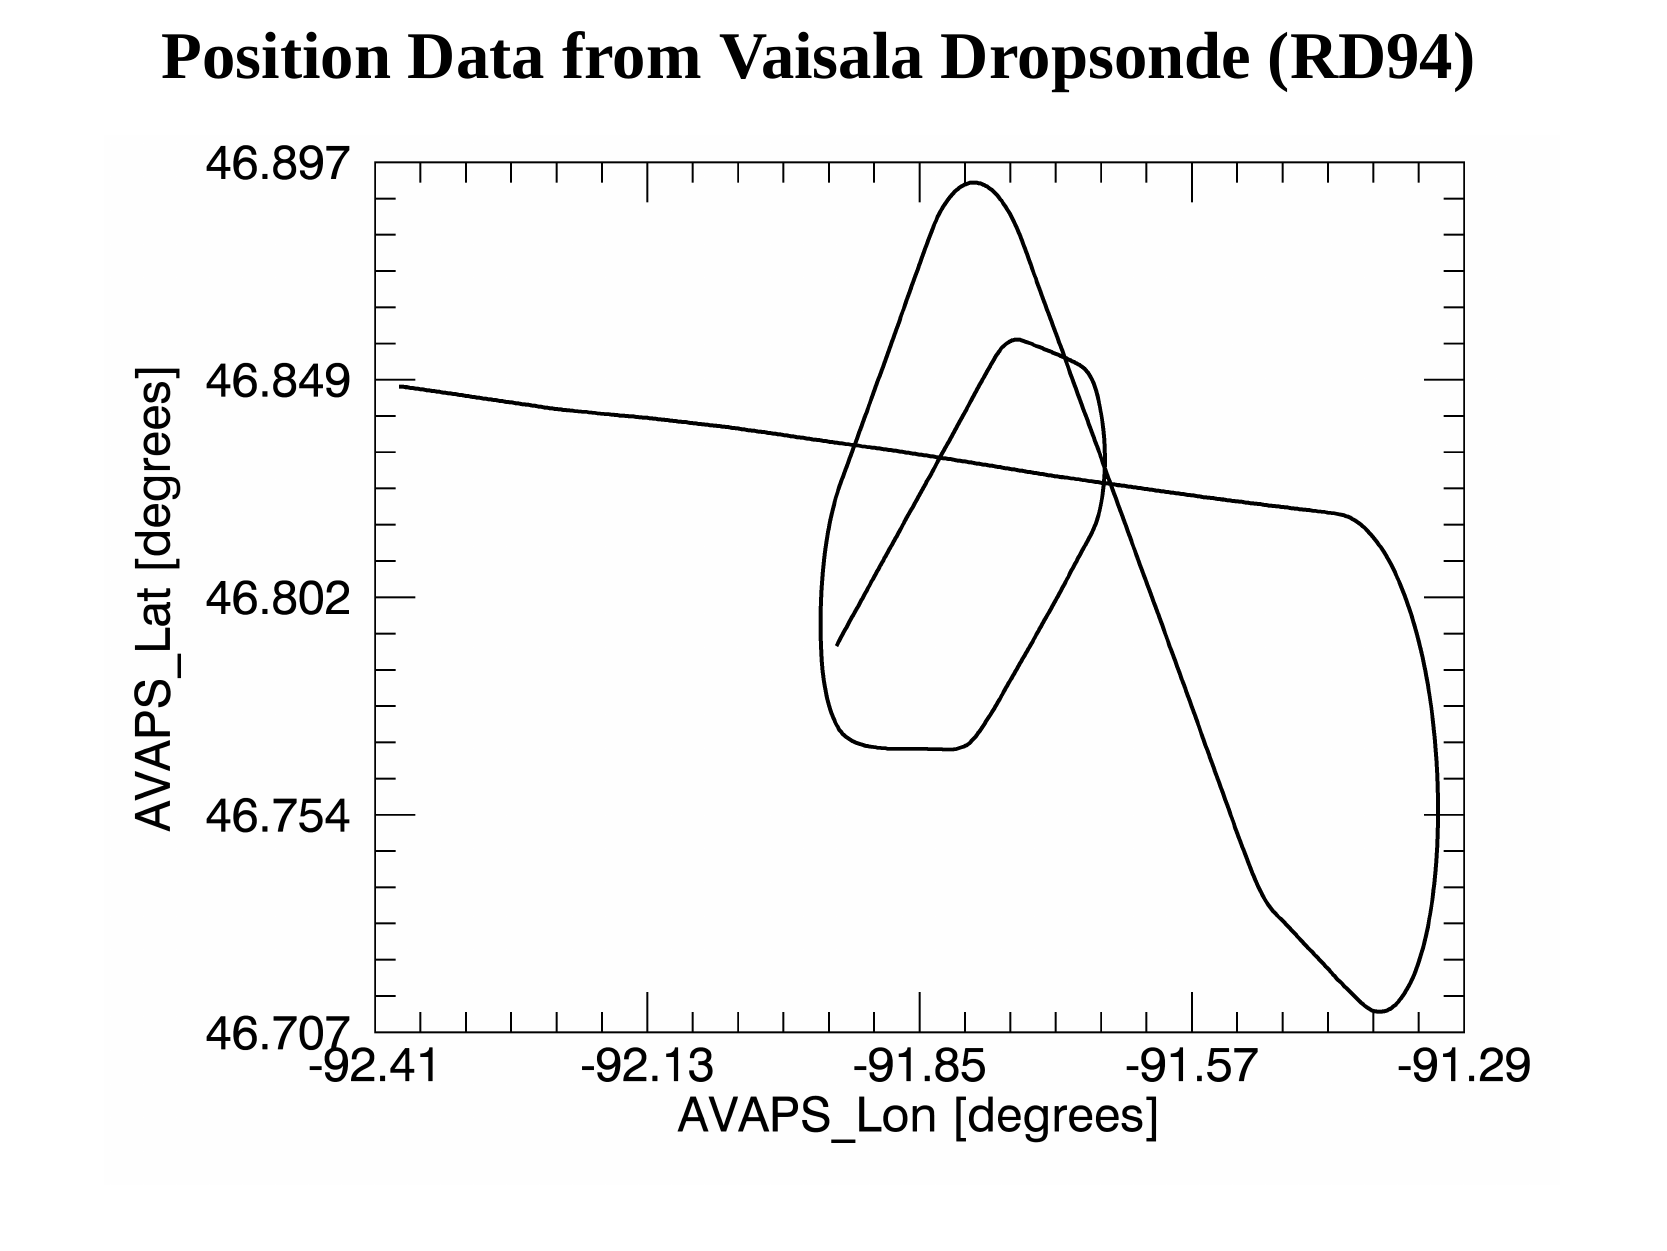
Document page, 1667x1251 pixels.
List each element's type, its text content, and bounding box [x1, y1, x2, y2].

picture [104, 135, 1560, 1186]
title Position Data from Vaisala Dropsonde (RD94) [5, 6, 1667, 106]
